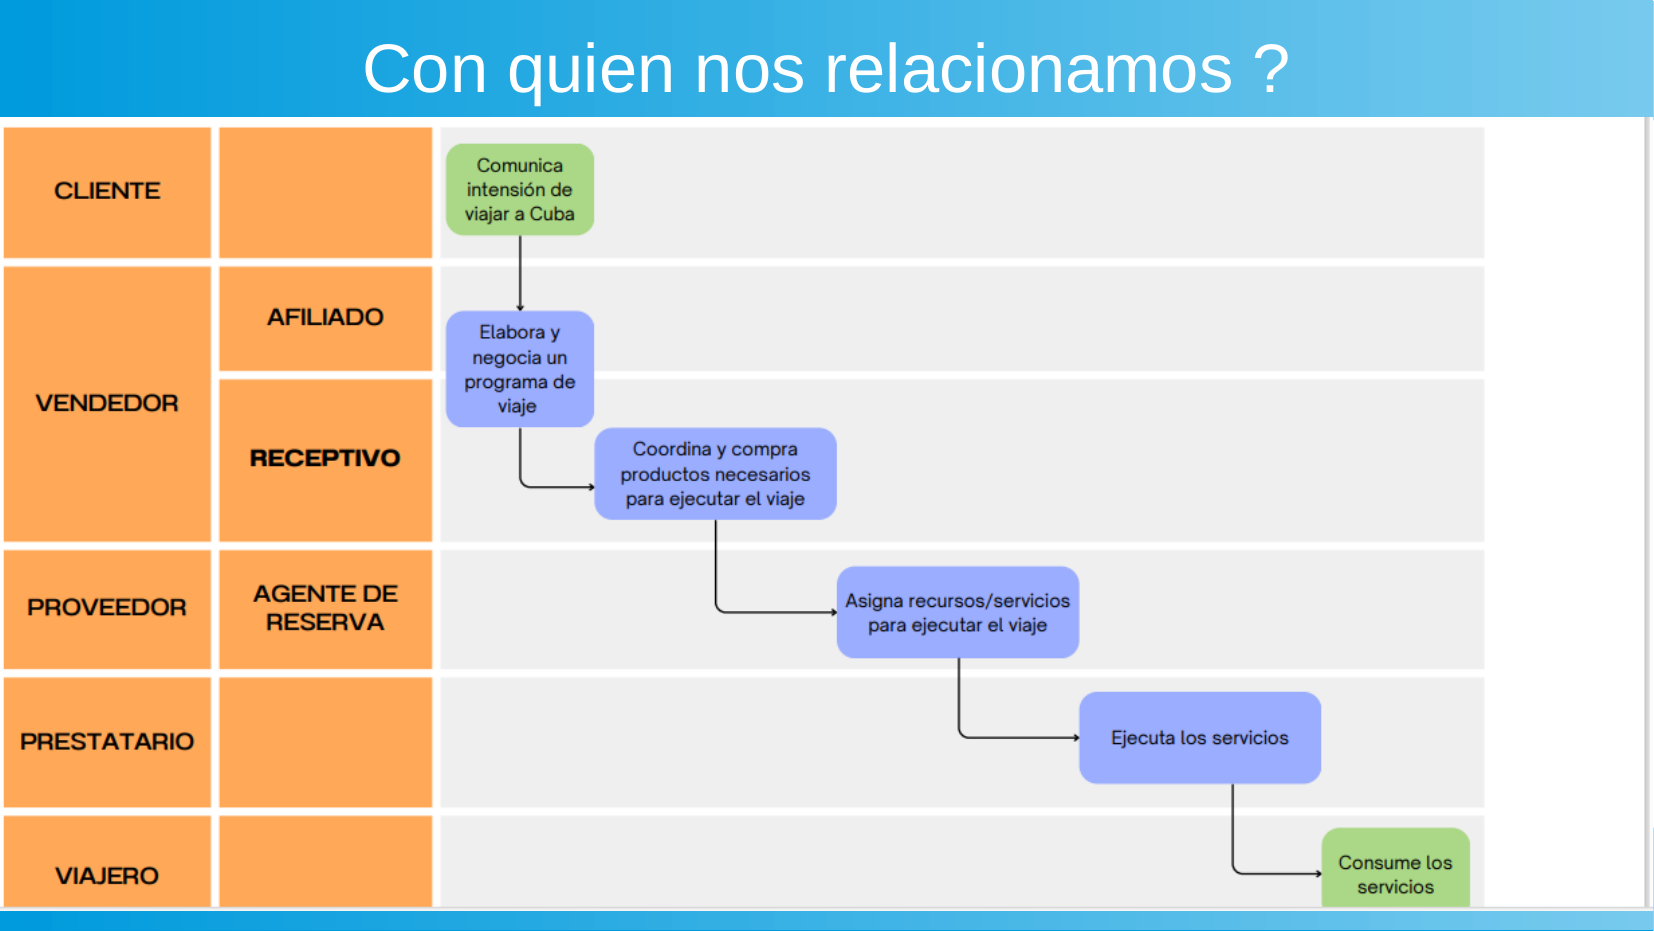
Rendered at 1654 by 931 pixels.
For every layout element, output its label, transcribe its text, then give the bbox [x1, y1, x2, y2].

title Con quien nos relacionamos ? [58, 29, 1595, 108]
picture [0, 117, 1654, 911]
